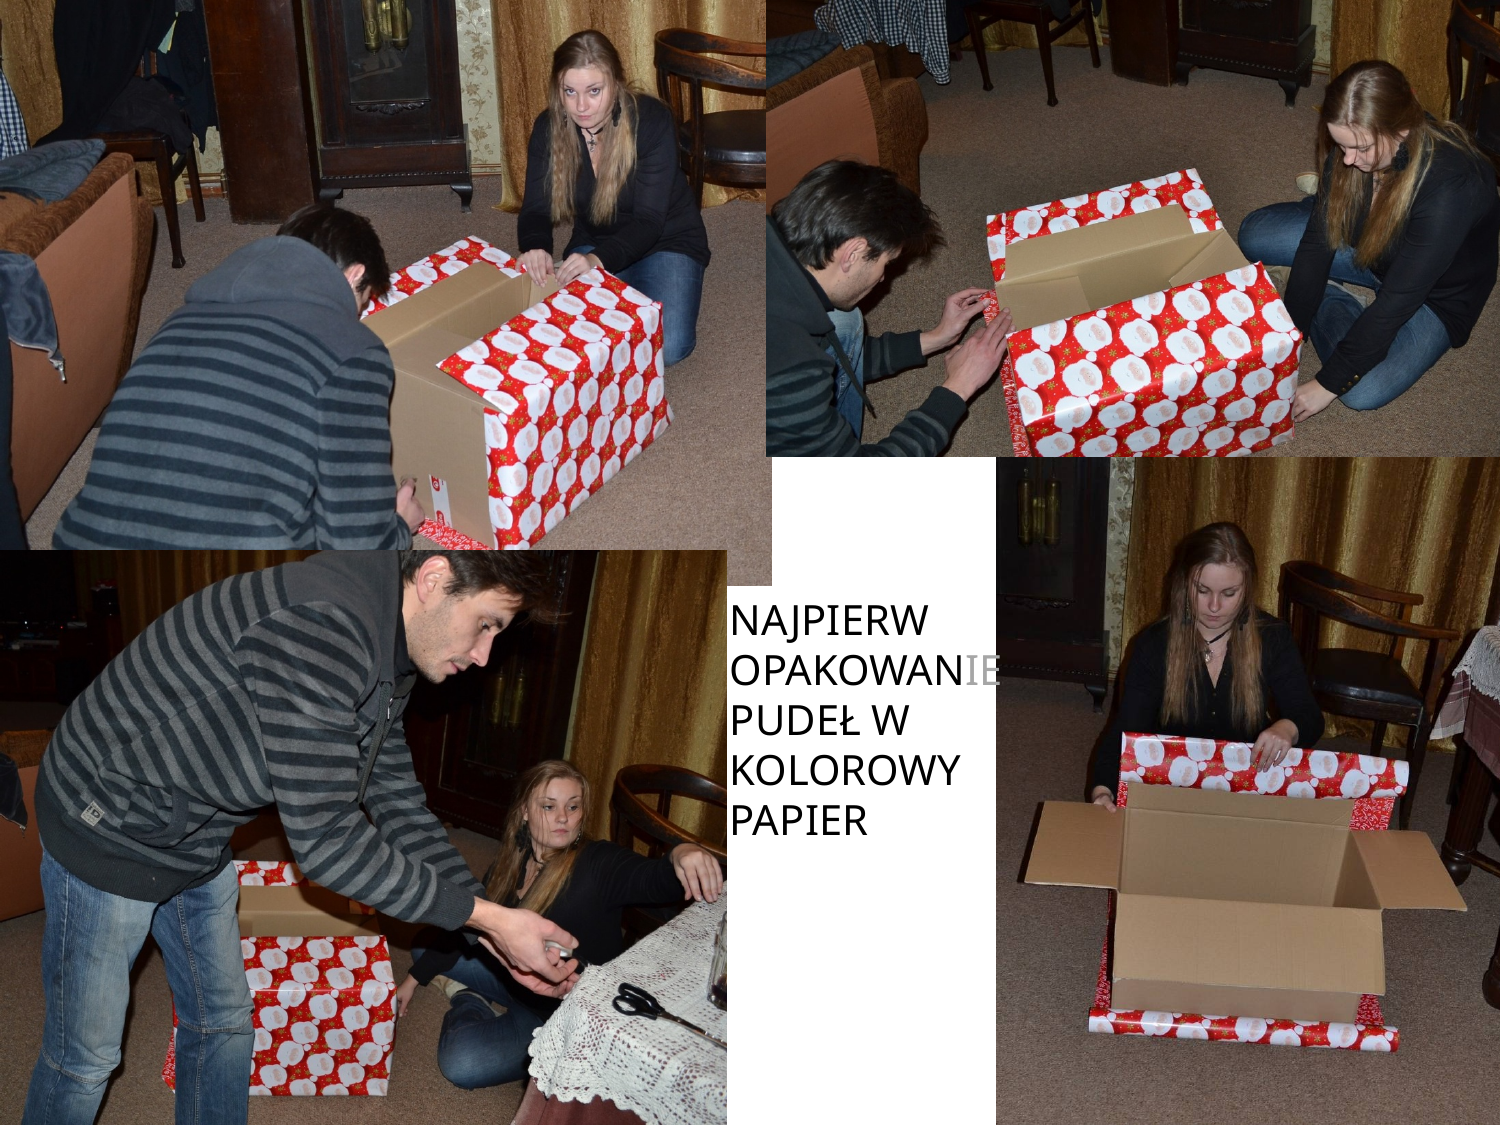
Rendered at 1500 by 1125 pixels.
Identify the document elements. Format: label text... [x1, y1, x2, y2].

text_box NAJPIERW OPAKOWANIE PUDEŁ W KOLOROWY PAPIER [714, 585, 1064, 854]
picture [0, 0, 1500, 1125]
